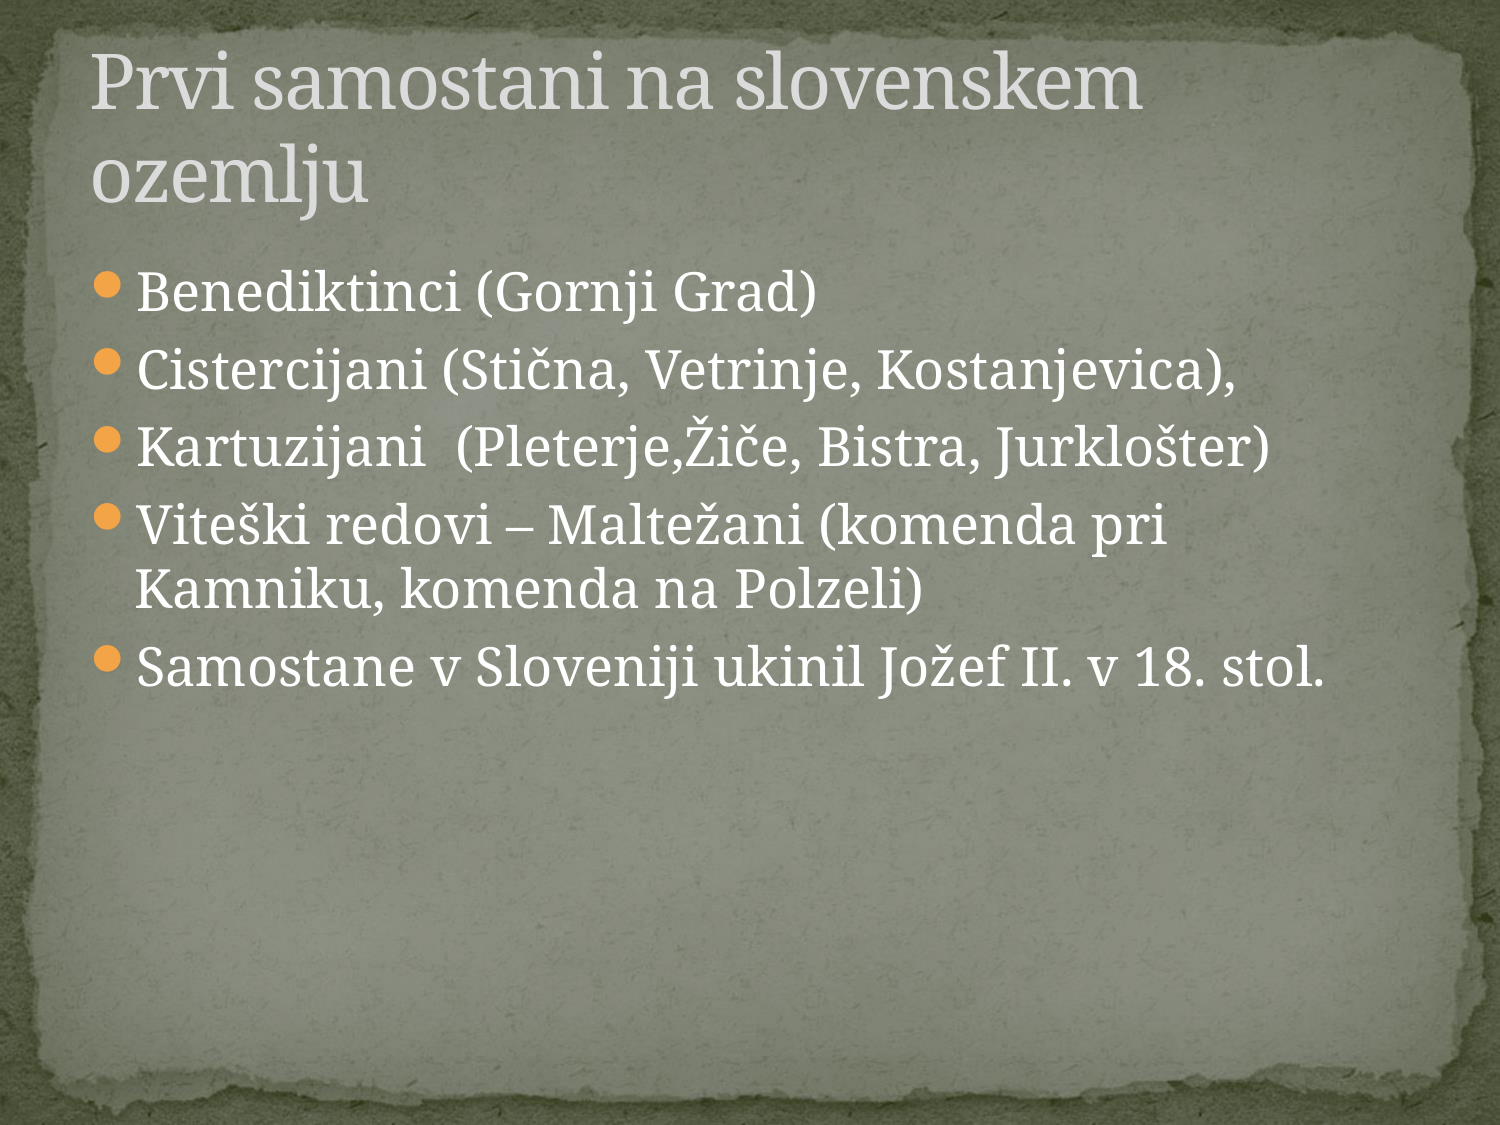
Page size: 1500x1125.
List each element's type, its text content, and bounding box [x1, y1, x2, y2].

list Benediktinci (Gornji Grad) Cistercijani (Stična, Vetrinje, Kostanjevica), Kartuzijani (Pleterje,Žiče, Bistra, Jurklošter) Viteški redovi – Maltežani (komenda pri Kamniku, komenda na Polzeli) Samostane v Sloveniji ukinil Jožef II. v 18. stol. [75, 249, 1425, 1000]
picture [0, 0, 1500, 1125]
title Prvi samostani na slovenskem ozemlju [75, 24, 1425, 225]
